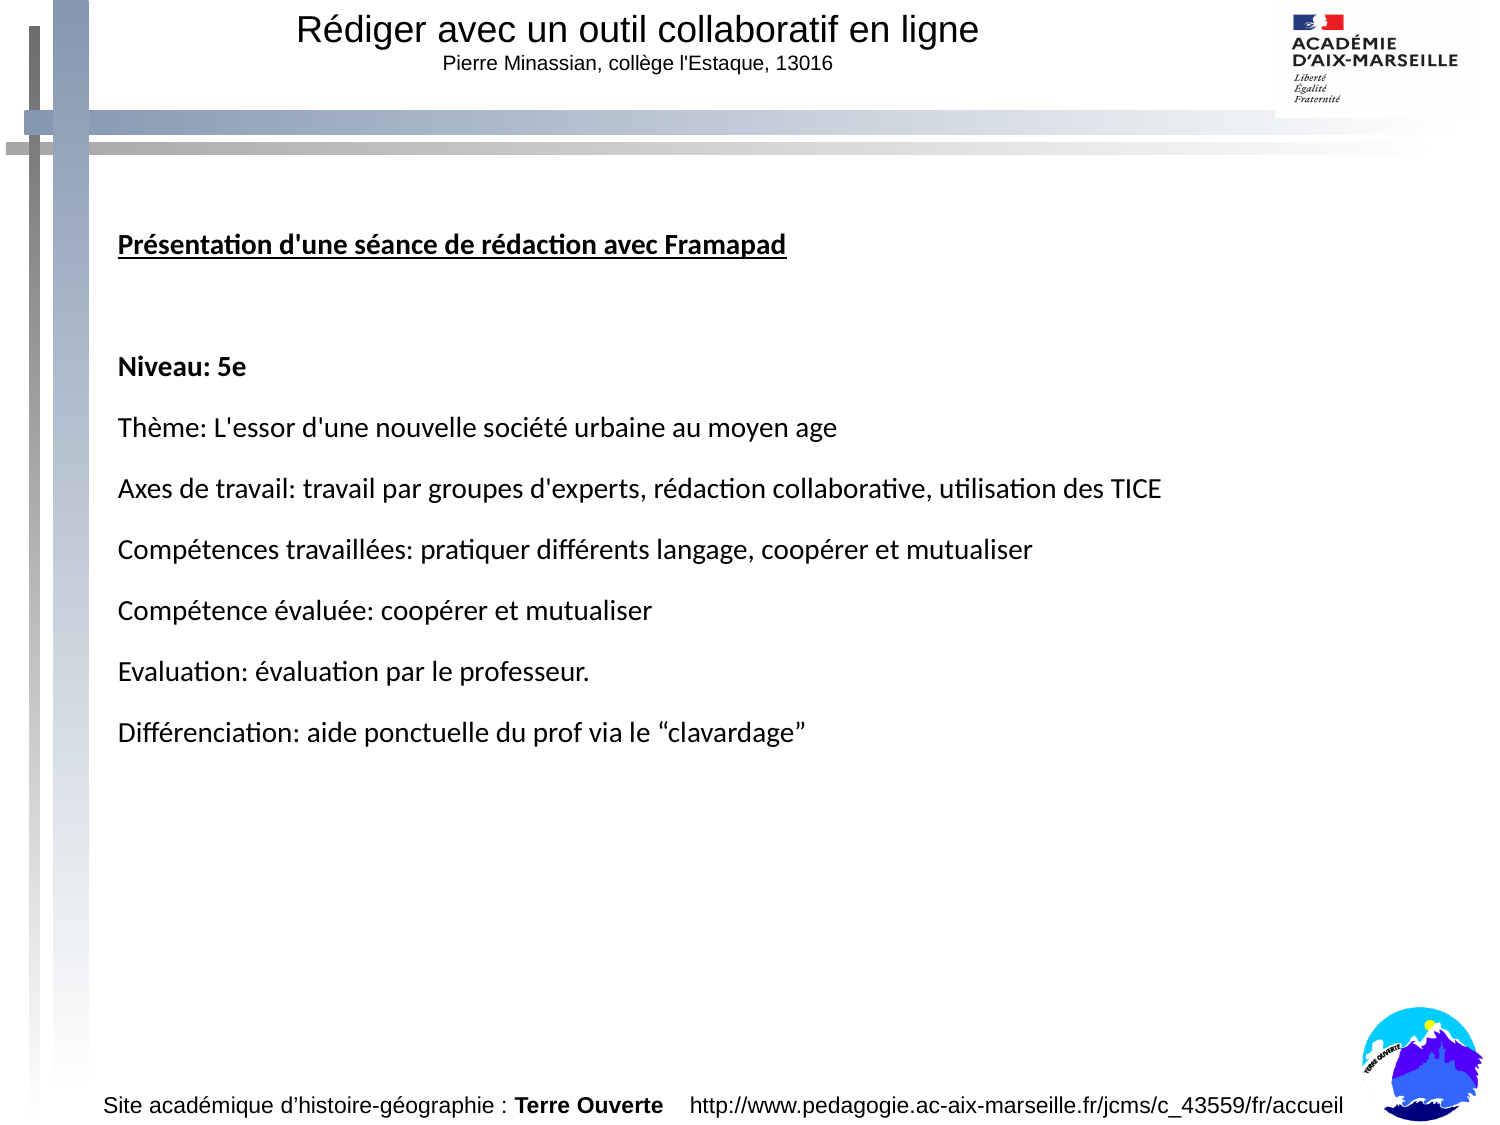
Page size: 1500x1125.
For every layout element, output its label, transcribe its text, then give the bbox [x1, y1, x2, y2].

list Présentation d'une séance de rédaction avec Framapad Niveau: 5e Thème: L'essor d'une nouvelle société urbaine au moyen age Axes de travail: travail par groupes d'experts, rédaction collaborative, utilisation des TICE Compétences travaillées: pratiquer différents langage, coopérer et mutualiser Compétence évaluée: coopérer et mutualiser Evaluation: évaluation par le professeur. Différenciation: aide ponctuelle du prof via le “clavardage” [103, 222, 1397, 981]
picture [1275, 0, 1476, 118]
text_box Site académique d’histoire-géographie : Terre Ouverte http://www.pedagogie.ac-aix-marseille.fr/jcms/c_43559/fr/accueil [88, 1083, 1361, 1125]
text_box [5, 0, 1454, 1121]
picture [1360, 1006, 1484, 1122]
text_box Rédiger avec un outil collaboratif en ligne Pierre Minassian, collège l'Estaque, 13016 [88, 0, 1188, 83]
